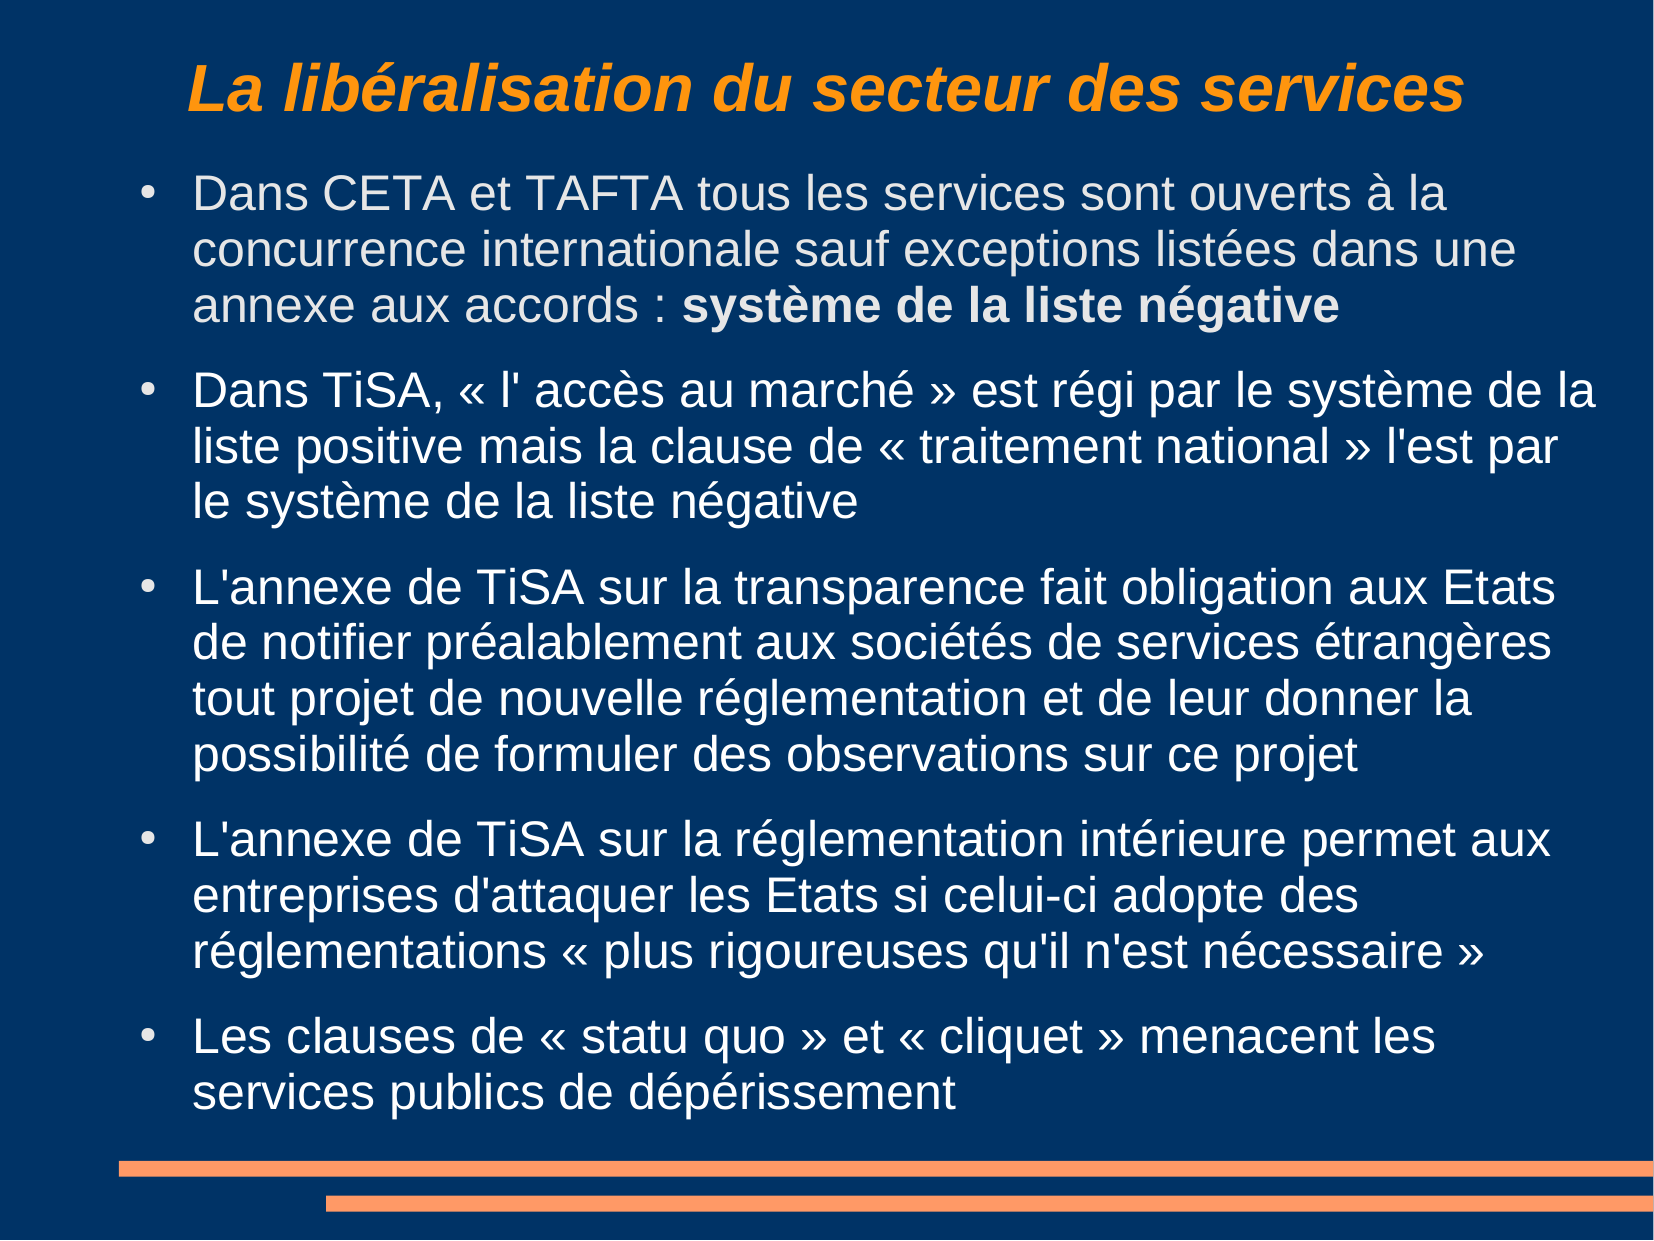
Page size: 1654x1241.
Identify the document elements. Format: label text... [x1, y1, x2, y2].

title La libéralisation du secteur des services [121, 23, 1534, 154]
list Dans CETA et TAFTA tous les services sont ouverts à la concurrence internationale sauf exceptions listées dans une annexe aux accords : système de la liste négative Dans TiSA, « l' accès au marché » est régi par le système de la liste positive mais la clause de « traitement national » l'est par le système de la liste négative L'annexe de TiSA sur la transparence fait obligation aux Etats de notifier préalablement aux sociétés de services étrangères tout projet de nouvelle réglementation et de leur donner la possibilité de formuler des observations sur ce projet L'annexe de TiSA sur la réglementation intérieure permet aux entreprises d'attaquer les Etats si celui-ci adopte des réglementations « plus rigoureuses qu'il n'est nécessaire » Les clauses de « statu quo » et « cliquet » menacent les services publics de dépérissement [121, 165, 1607, 1122]
